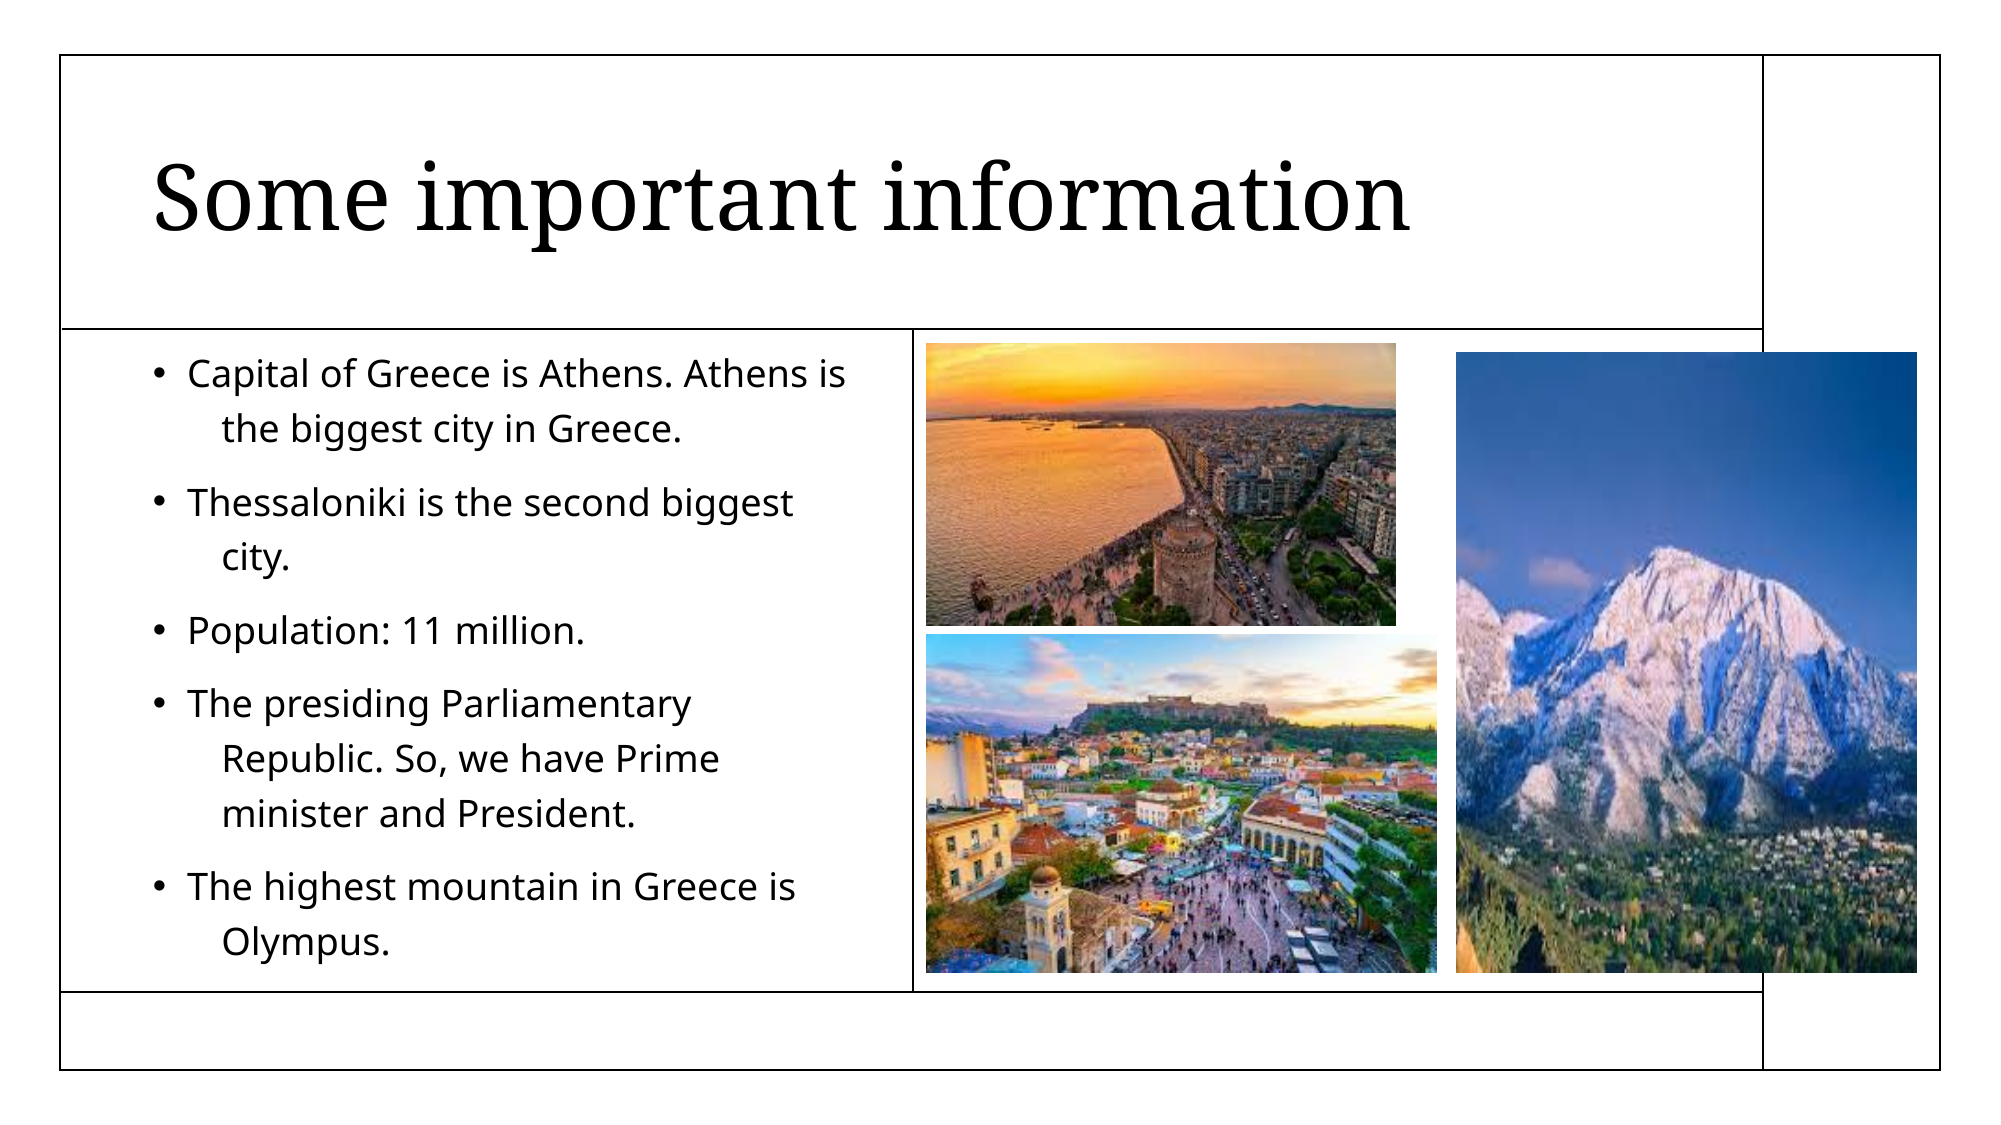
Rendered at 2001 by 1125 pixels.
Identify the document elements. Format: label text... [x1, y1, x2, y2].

picture [926, 343, 1396, 626]
list Capital of Greece is Athens. Athens is the biggest city in Greece. Thessaloniki is the second biggest city. Population: 11 million. The presiding Parliamentary Republic. So, we have Prime minister and President. The highest mountain in Greece is Olympus. [138, 333, 867, 973]
title Some important information [138, 91, 1687, 309]
picture [926, 634, 1437, 973]
picture [1456, 352, 1917, 973]
